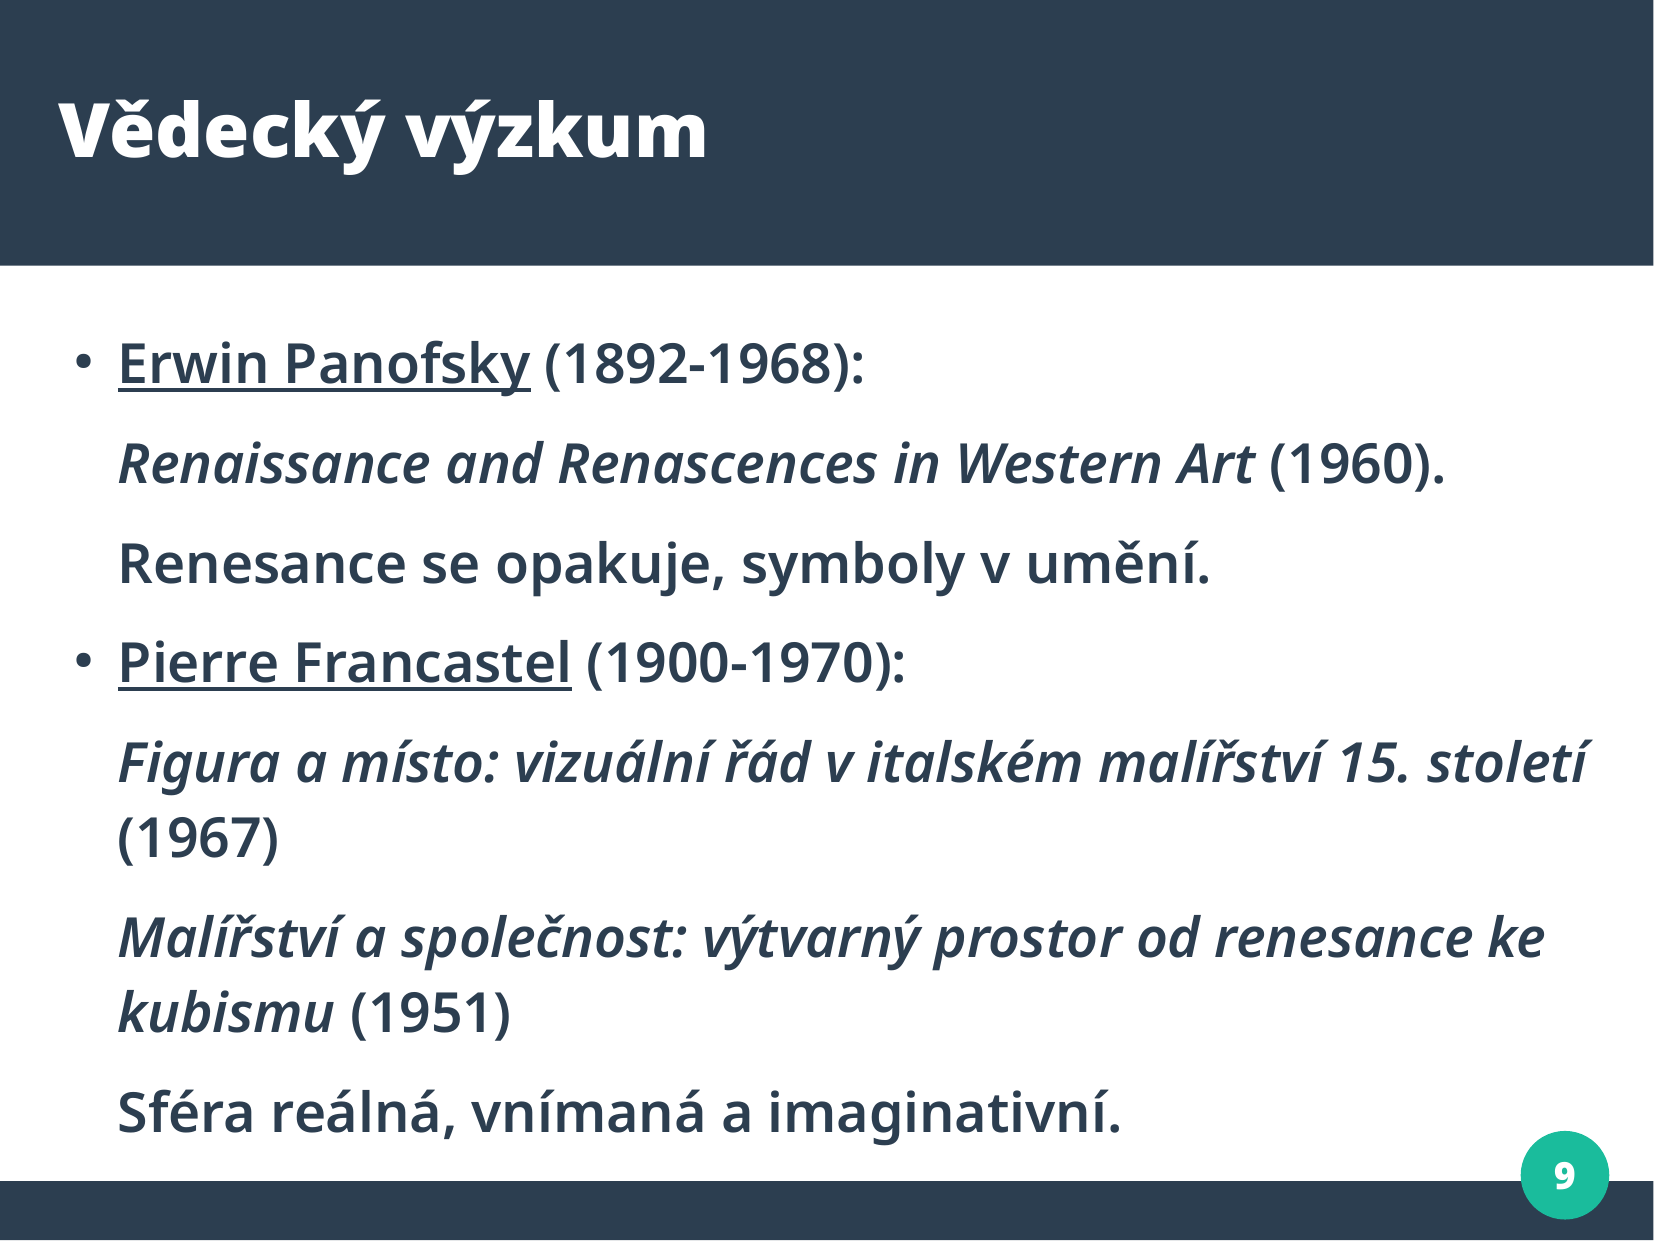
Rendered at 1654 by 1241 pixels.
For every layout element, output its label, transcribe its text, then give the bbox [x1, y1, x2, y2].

list Erwin Panofsky (1892-1968): Renaissance and Renascences in Western Art (1960). Renesance se opakuje, symboly v umění. Pierre Francastel (1900-1970): Figura a místo: vizuální řád v italském malířství 15. století (1967) Malířství a společnost: výtvarný prostor od renesance ke kubismu (1951) Sféra reálná, vnímaná a imaginativní. [59, 324, 1595, 1152]
title Vědecký výzkum [59, 49, 1595, 207]
